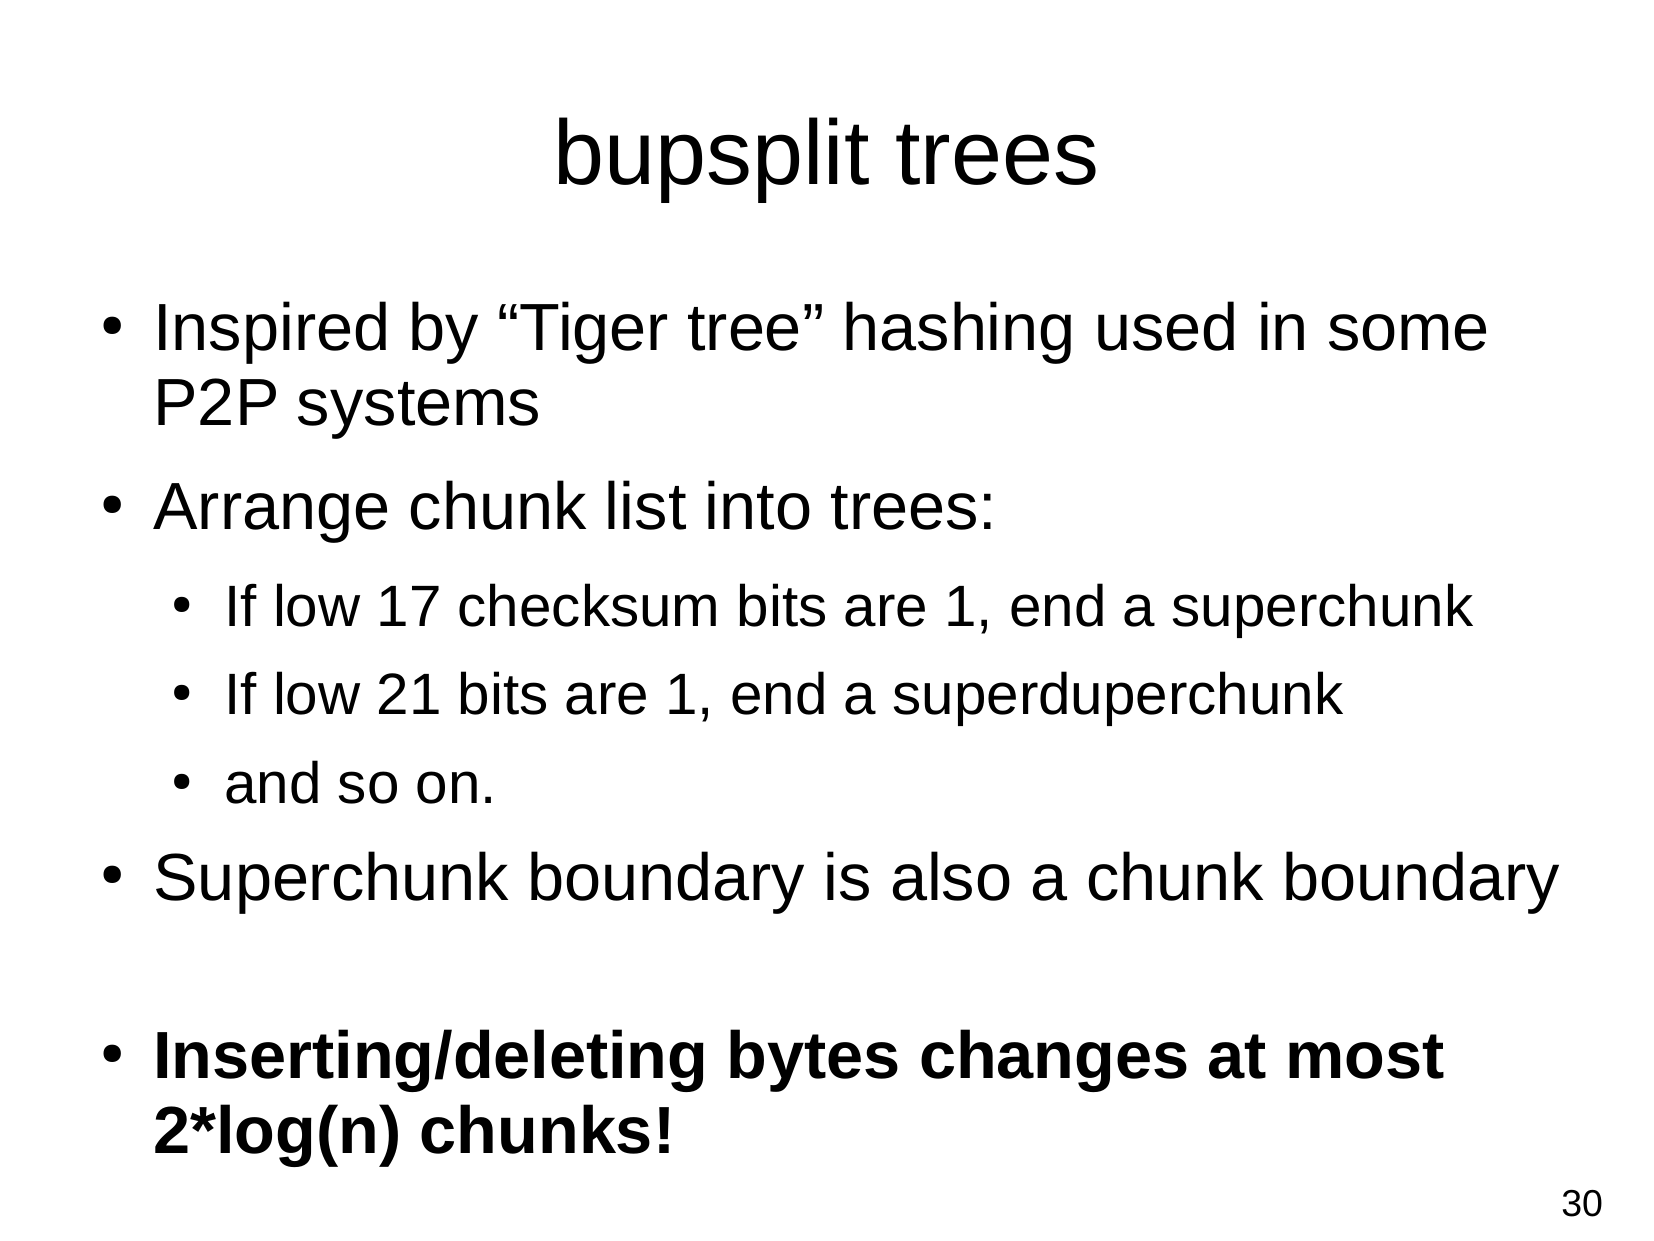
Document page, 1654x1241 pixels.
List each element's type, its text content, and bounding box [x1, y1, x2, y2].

title bupsplit trees [82, 56, 1571, 250]
text_box 30 [1546, 1174, 1619, 1232]
list Inspired by “Tiger tree” hashing used in some P2P systems Arrange chunk list into trees: If low 17 checksum bits are 1, end a superchunk If low 21 bits are 1, end a superduperchunk and so on. Superchunk boundary is also a chunk boundary Inserting/deleting bytes changes at most 2*log(n) chunks! [82, 290, 1571, 1167]
